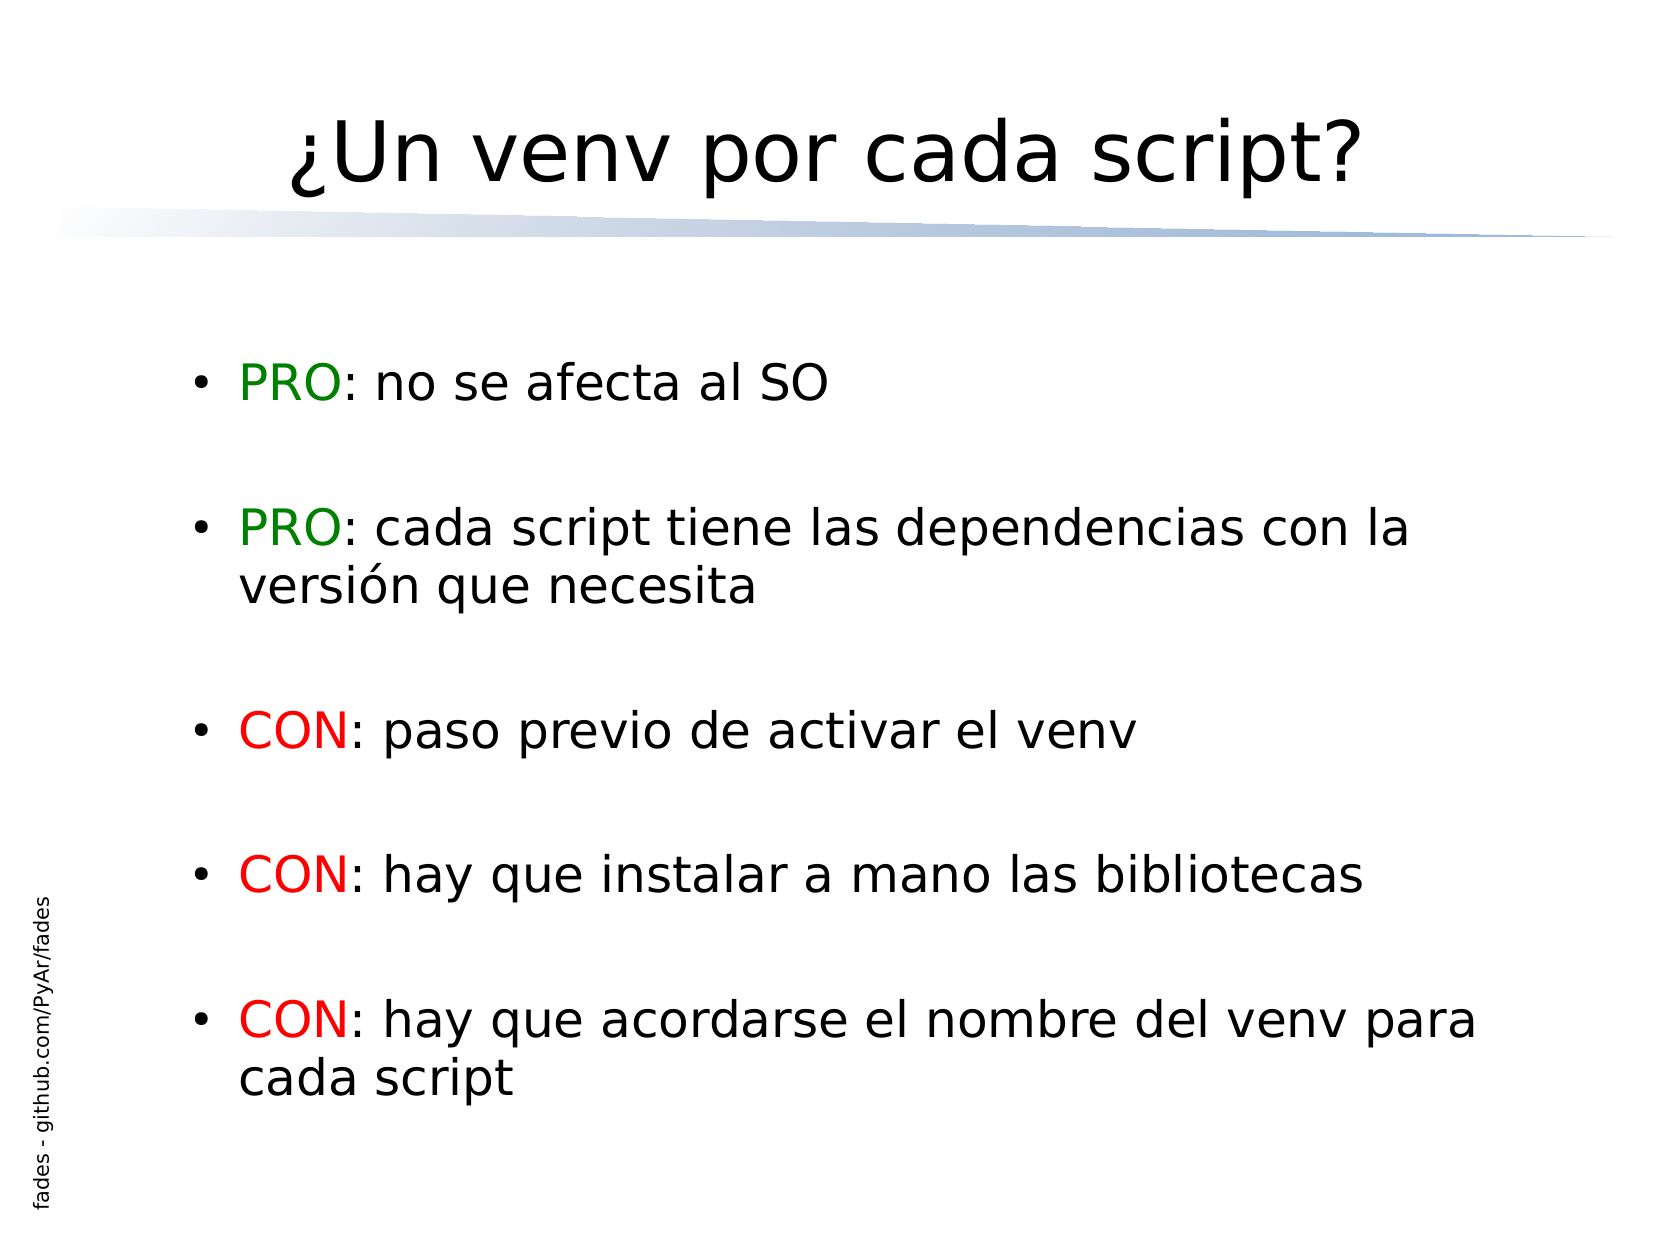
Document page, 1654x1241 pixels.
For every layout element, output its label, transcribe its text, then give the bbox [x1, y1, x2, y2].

title ¿Un venv por cada script? [82, 49, 1571, 257]
list PRO: no se afecta al SO PRO: cada script tiene las dependencias con la versión que necesita CON: paso previo de activar el venv CON: hay que instalar a mano las bibliotecas CON: hay que acordarse el nombre del venv para cada script [177, 354, 1571, 1109]
